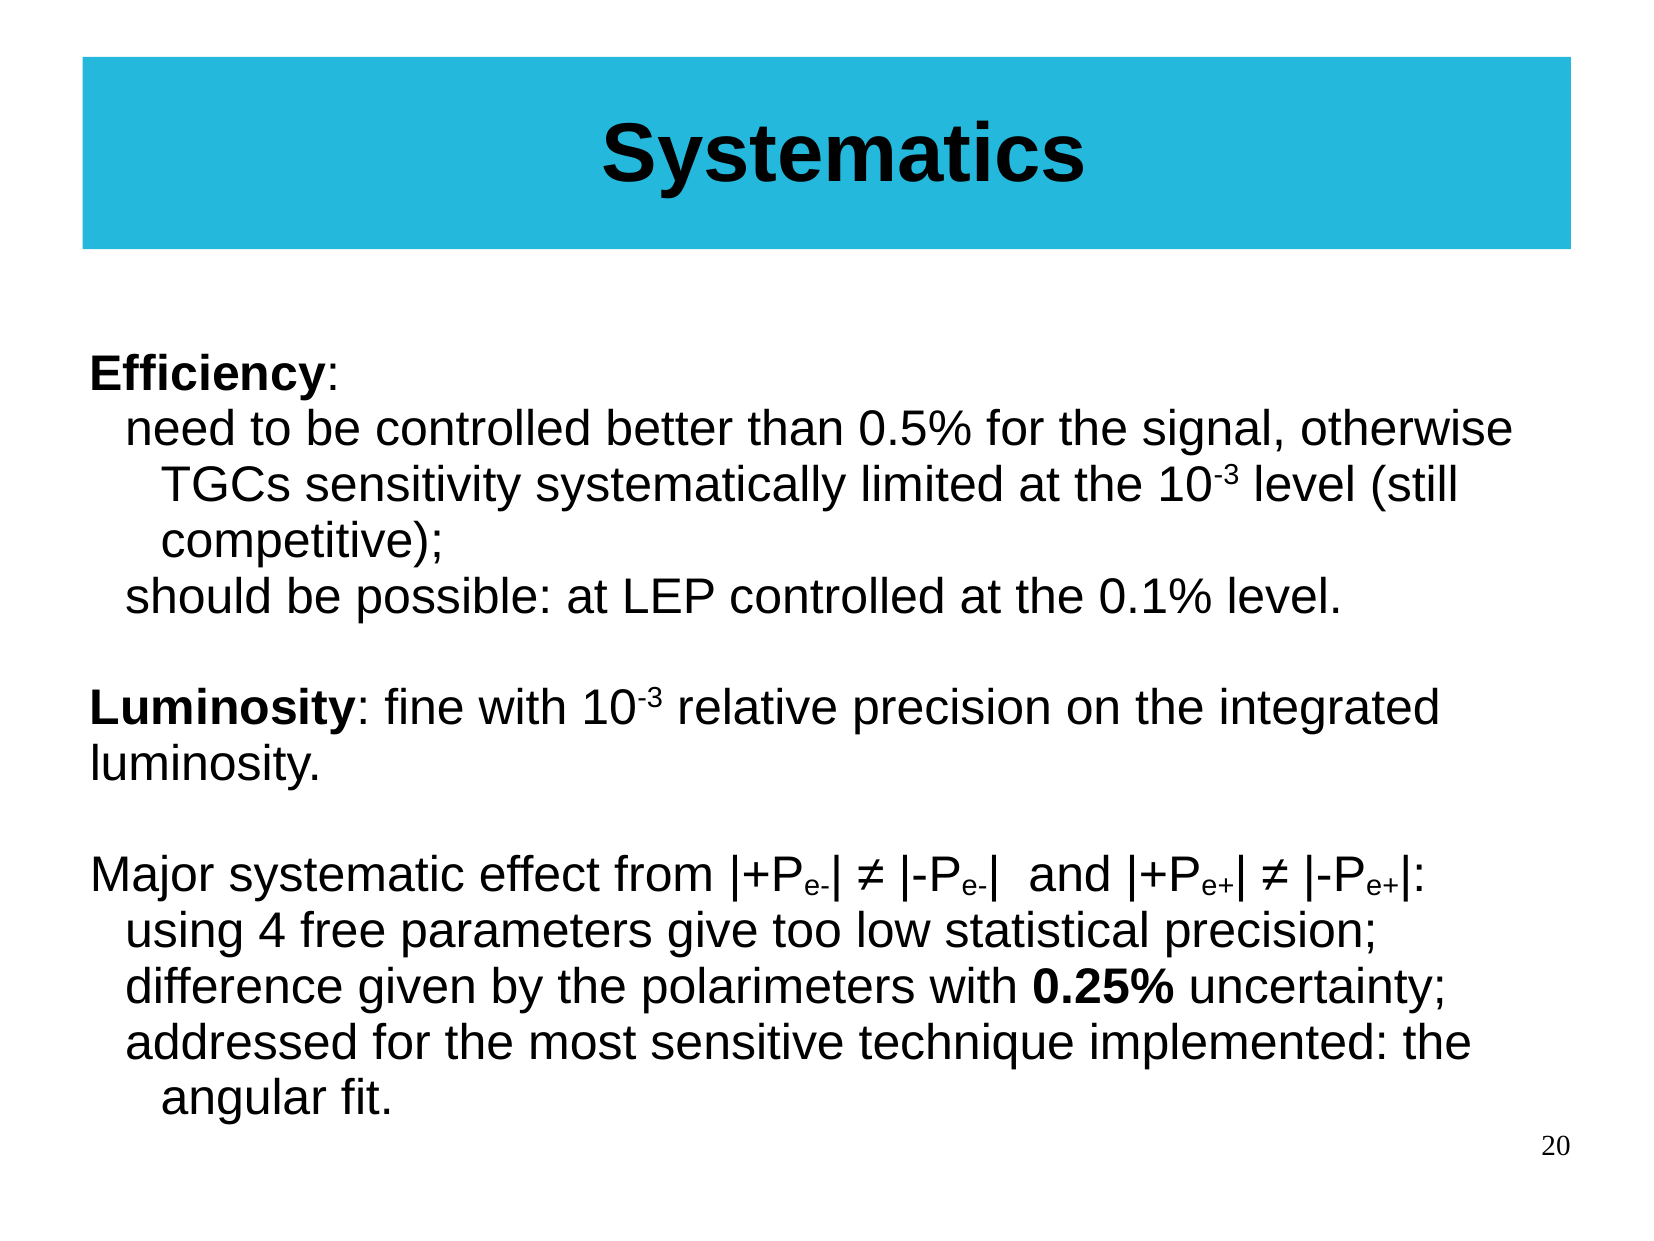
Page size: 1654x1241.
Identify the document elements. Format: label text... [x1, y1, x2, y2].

title Systematics [82, 56, 1571, 250]
text_box Efficiency: need to be controlled better than 0.5% for the signal, otherwise TGCs sensitivity systematically limited at the 10-3 level (still competitive); should be possible: at LEP controlled at the 0.1% level. Luminosity: fine with 10-3 relative precision on the integrated luminosity. Major systematic effect from |+Pe-| ≠ |-Pe-| and |+Pe+| ≠ |-Pe+|: using 4 free parameters give too low statistical precision; difference given by the polarimeters with 0.25% uncertainty; addressed for the most sensitive technique implemented: the angular fit. [75, 337, 1576, 1154]
